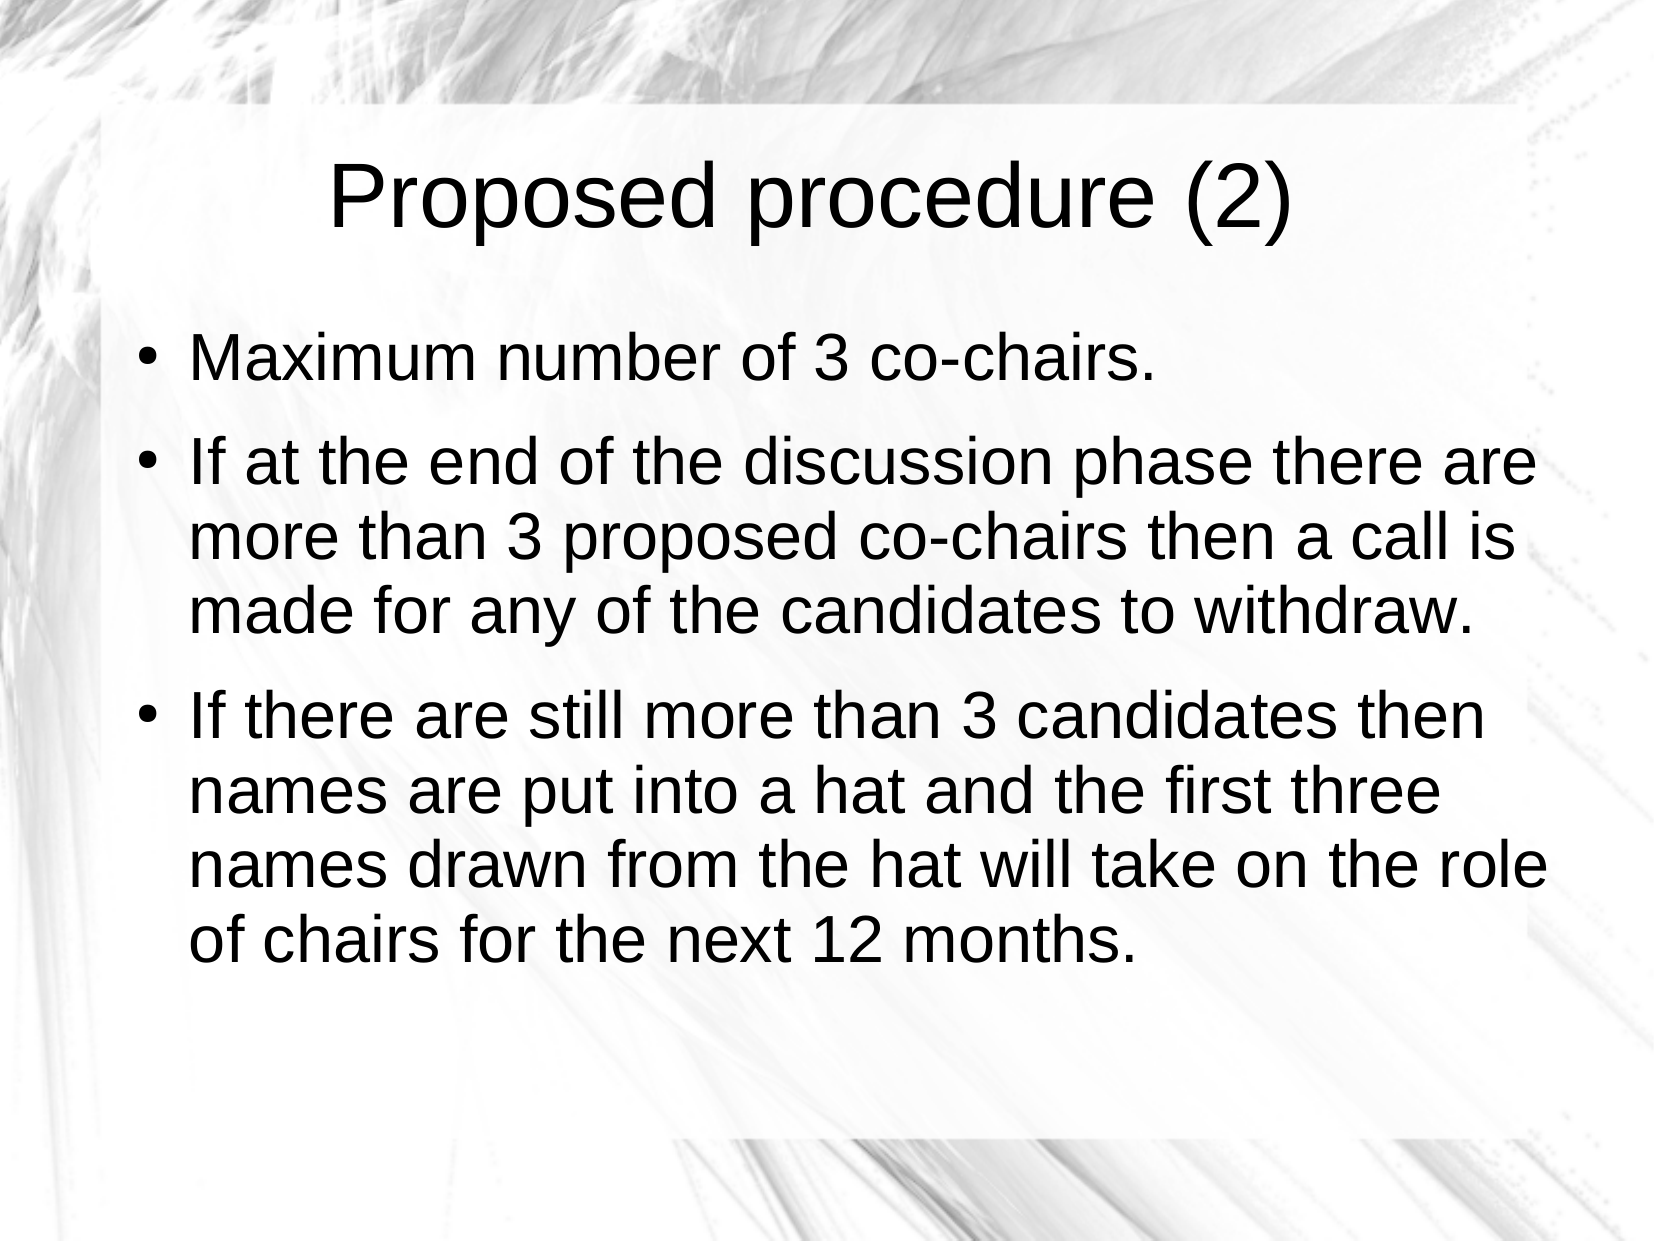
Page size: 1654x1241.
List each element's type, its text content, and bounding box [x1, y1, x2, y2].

title Proposed procedure (2) [118, 112, 1506, 281]
picture [0, 0, 1654, 1241]
list Maximum number of 3 co-chairs. If at the end of the discussion phase there are more than 3 proposed co-chairs then a call is made for any of the candidates to withdraw. If there are still more than 3 candidates then names are put into a hat and the first three names drawn from the hat will take on the role of chairs for the next 12 months. [118, 319, 1571, 976]
